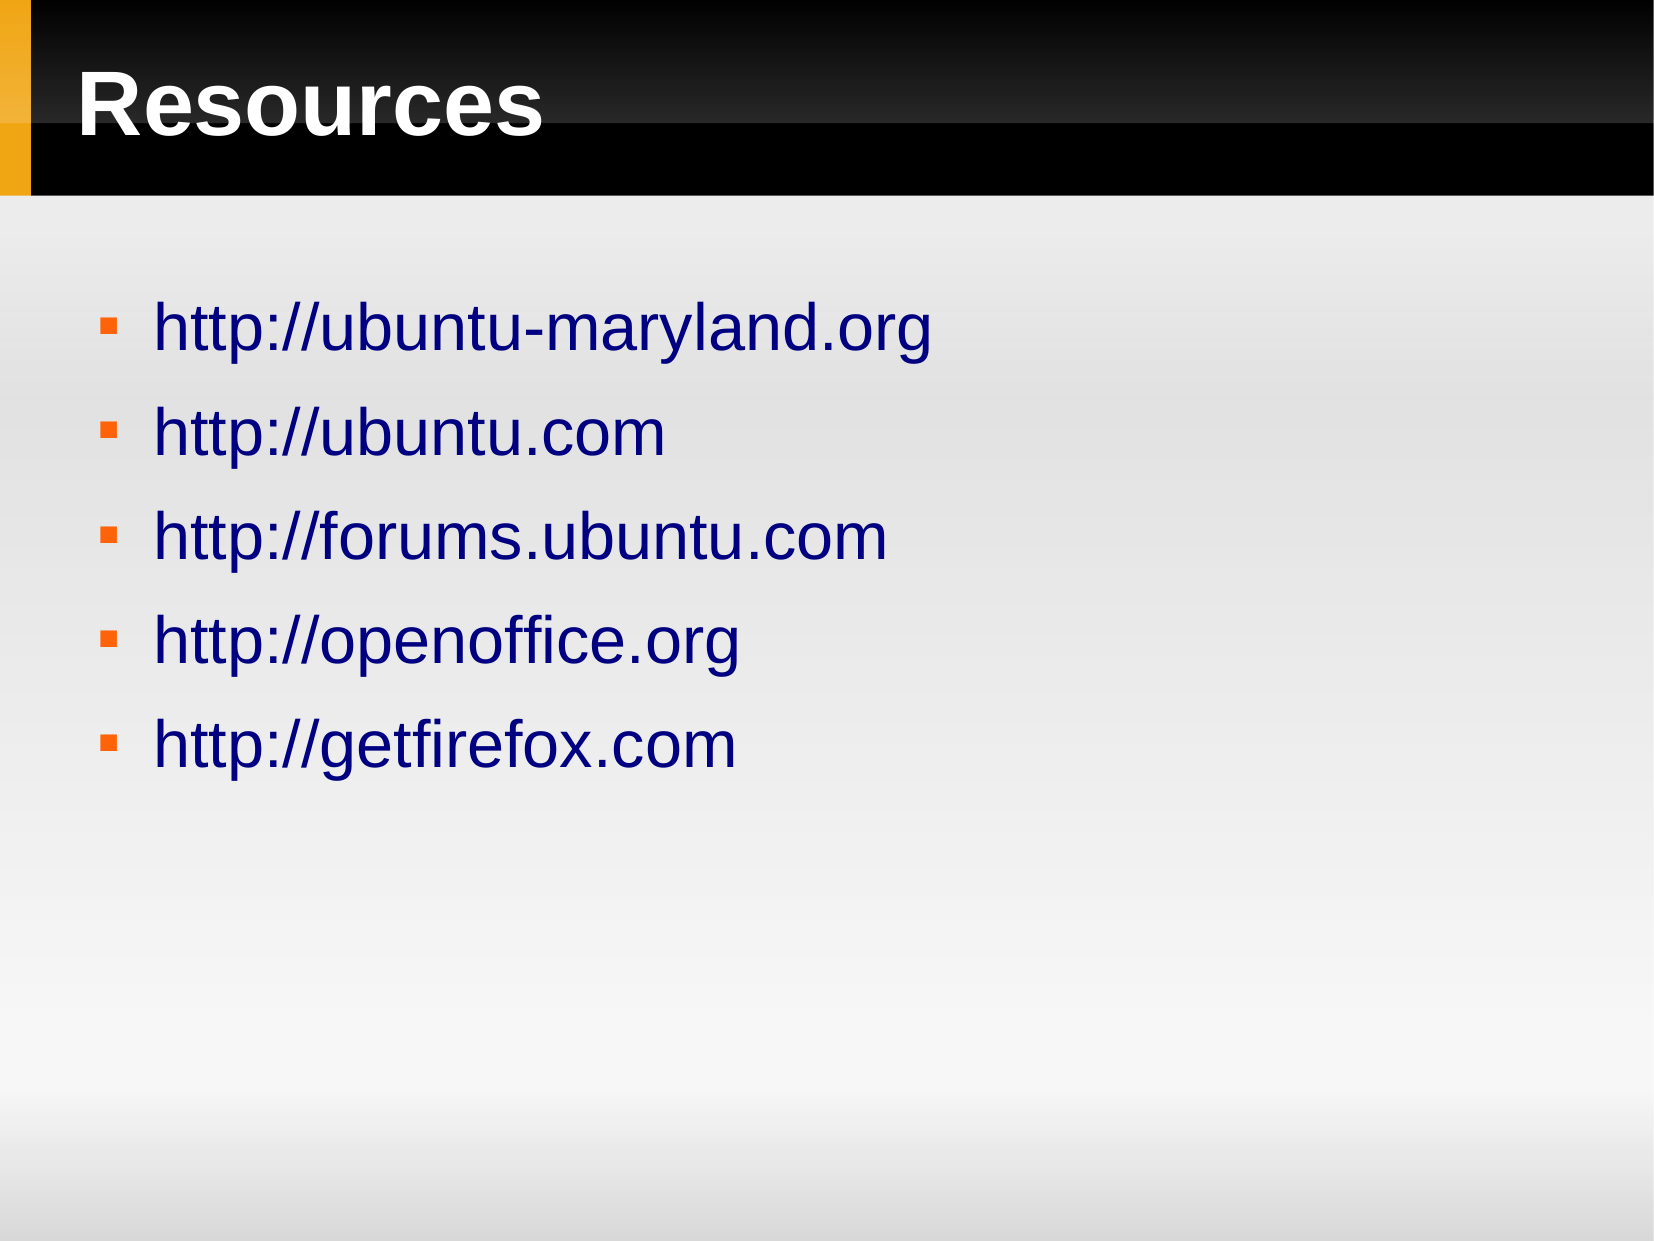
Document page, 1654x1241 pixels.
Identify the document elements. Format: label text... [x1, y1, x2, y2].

picture [0, 0, 1654, 1241]
list http://ubuntu-maryland.org http://ubuntu.com http://forums.ubuntu.com http://openoffice.org http://getfirefox.com [82, 290, 1571, 1094]
title Resources [76, 7, 1565, 200]
